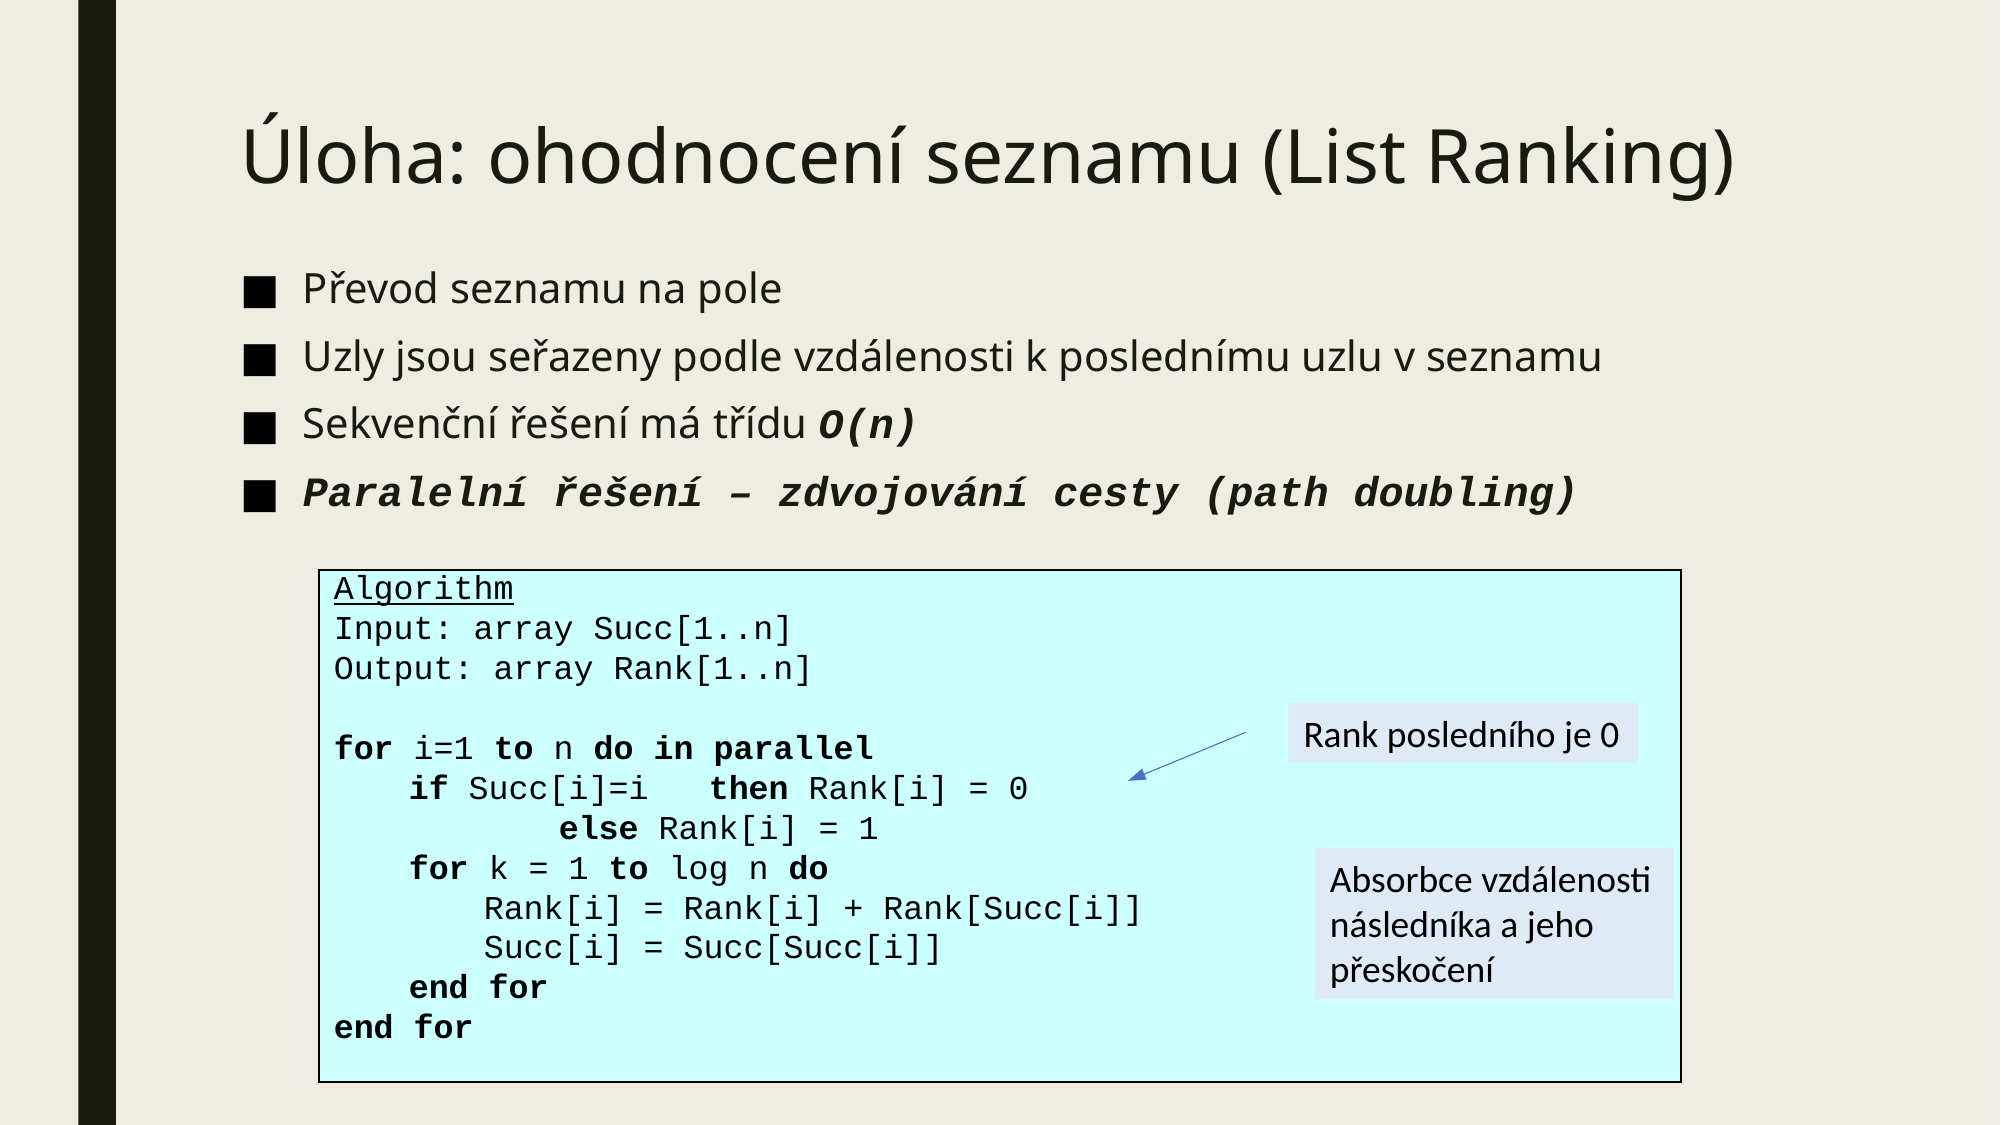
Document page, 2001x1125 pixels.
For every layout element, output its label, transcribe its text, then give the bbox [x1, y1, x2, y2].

title Úloha: ohodnocení seznamu (List Ranking) [225, 112, 1801, 258]
text_box Absorbce vzdálenosti následníka a jeho přeskočení [1314, 847, 1674, 1000]
text_box Algorithm Input: array Succ[1..n] Output: array Rank[1..n] for i=1 to n do in parallel if Succ[i]=i then Rank[i] = 0 else Rank[i] = 1 for k = 1 to log n do Rank[i] = Rank[i] + Rank[Succ[i]] Succ[i] = Succ[Succ[i]] end for end for [319, 570, 1681, 1082]
text_box Rank posledního je 0 [1288, 702, 1639, 763]
list Převod seznamu na pole Uzly jsou seřazeny podle vzdálenosti k poslednímu uzlu v seznamu Sekvenční řešení má třídu O(n) Paralelní řešení – zdvojování cesty (path doubling) [225, 258, 1801, 563]
